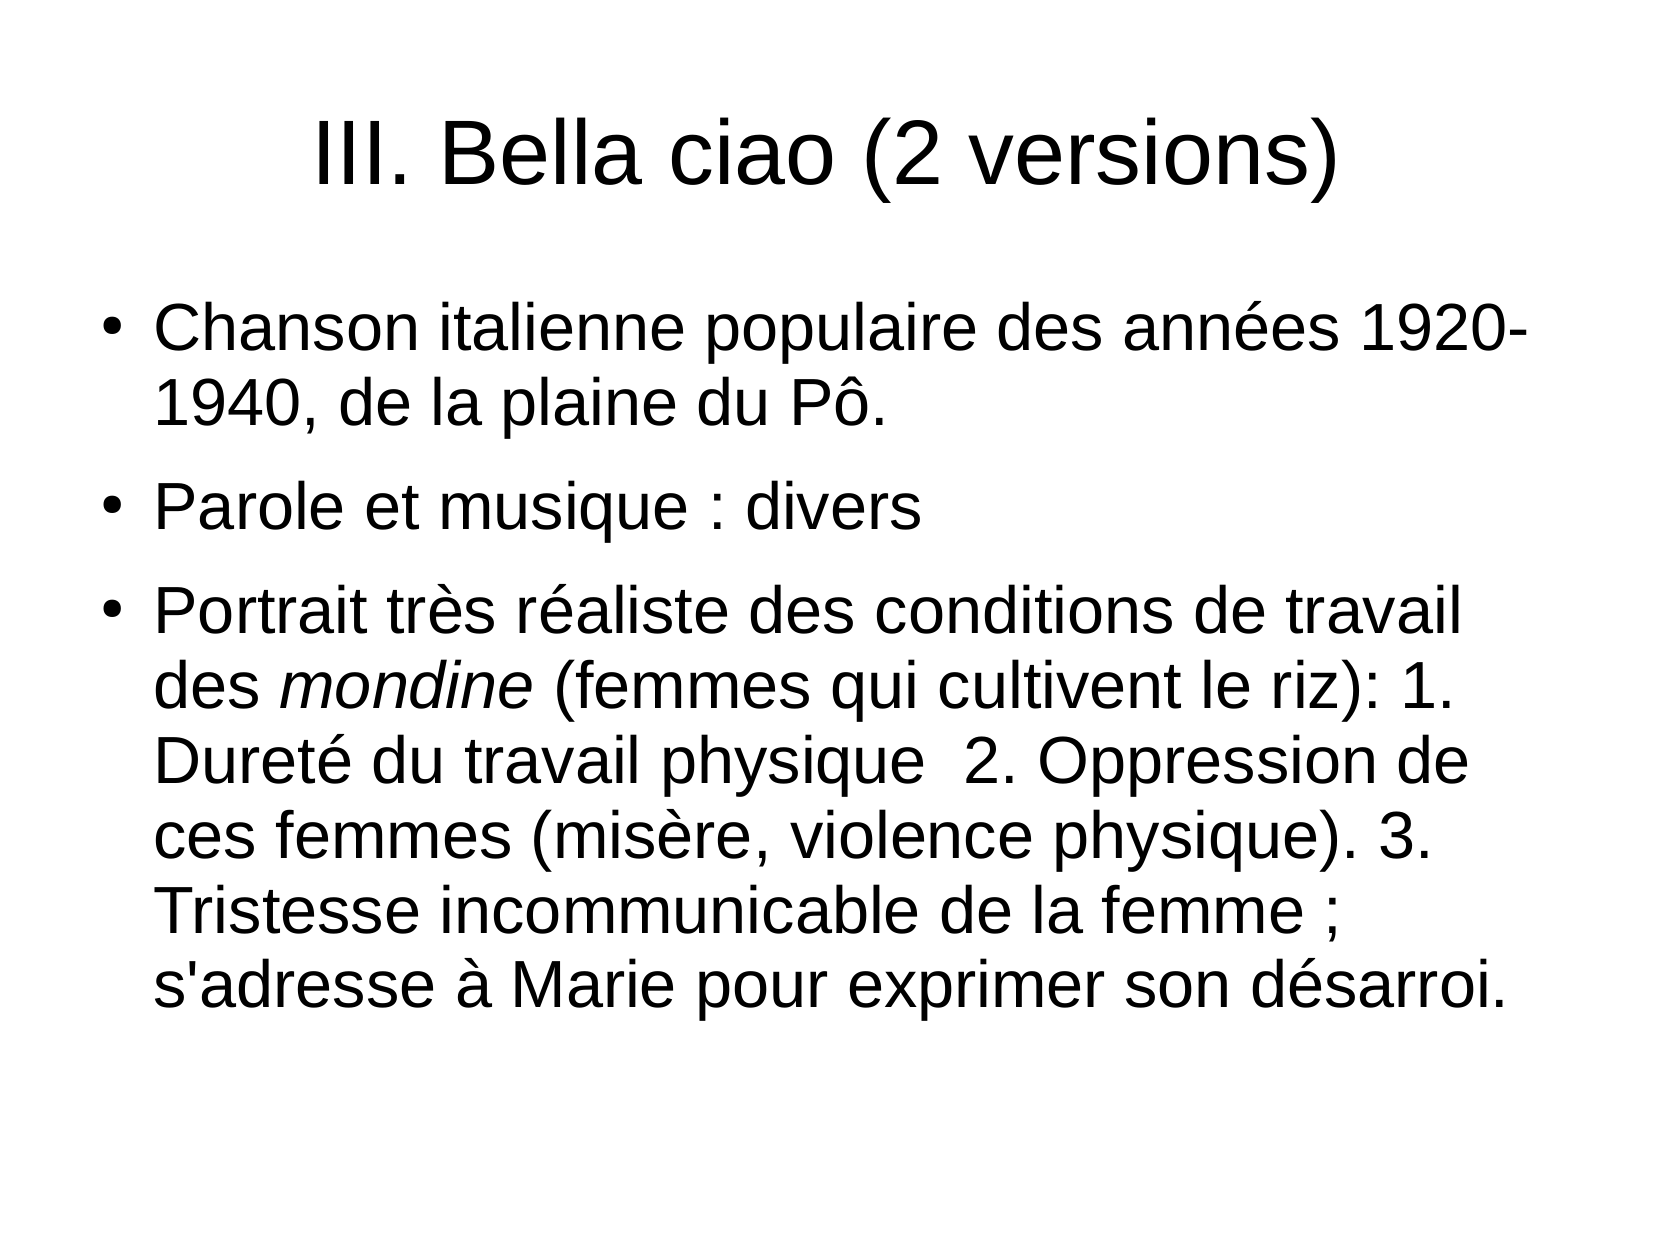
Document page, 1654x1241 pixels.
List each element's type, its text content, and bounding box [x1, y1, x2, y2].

list Chanson italienne populaire des années 1920-1940, de la plaine du Pô. Parole et musique : divers Portrait très réaliste des conditions de travail des mondine (femmes qui cultivent le riz): 1. Dureté du travail physique 2. Oppression de ces femmes (misère, violence physique). 3. Tristesse incommunicable de la femme ; s'adresse à Marie pour exprimer son désarroi. [82, 290, 1571, 1023]
title III. Bella ciao (2 versions) [82, 49, 1571, 257]
